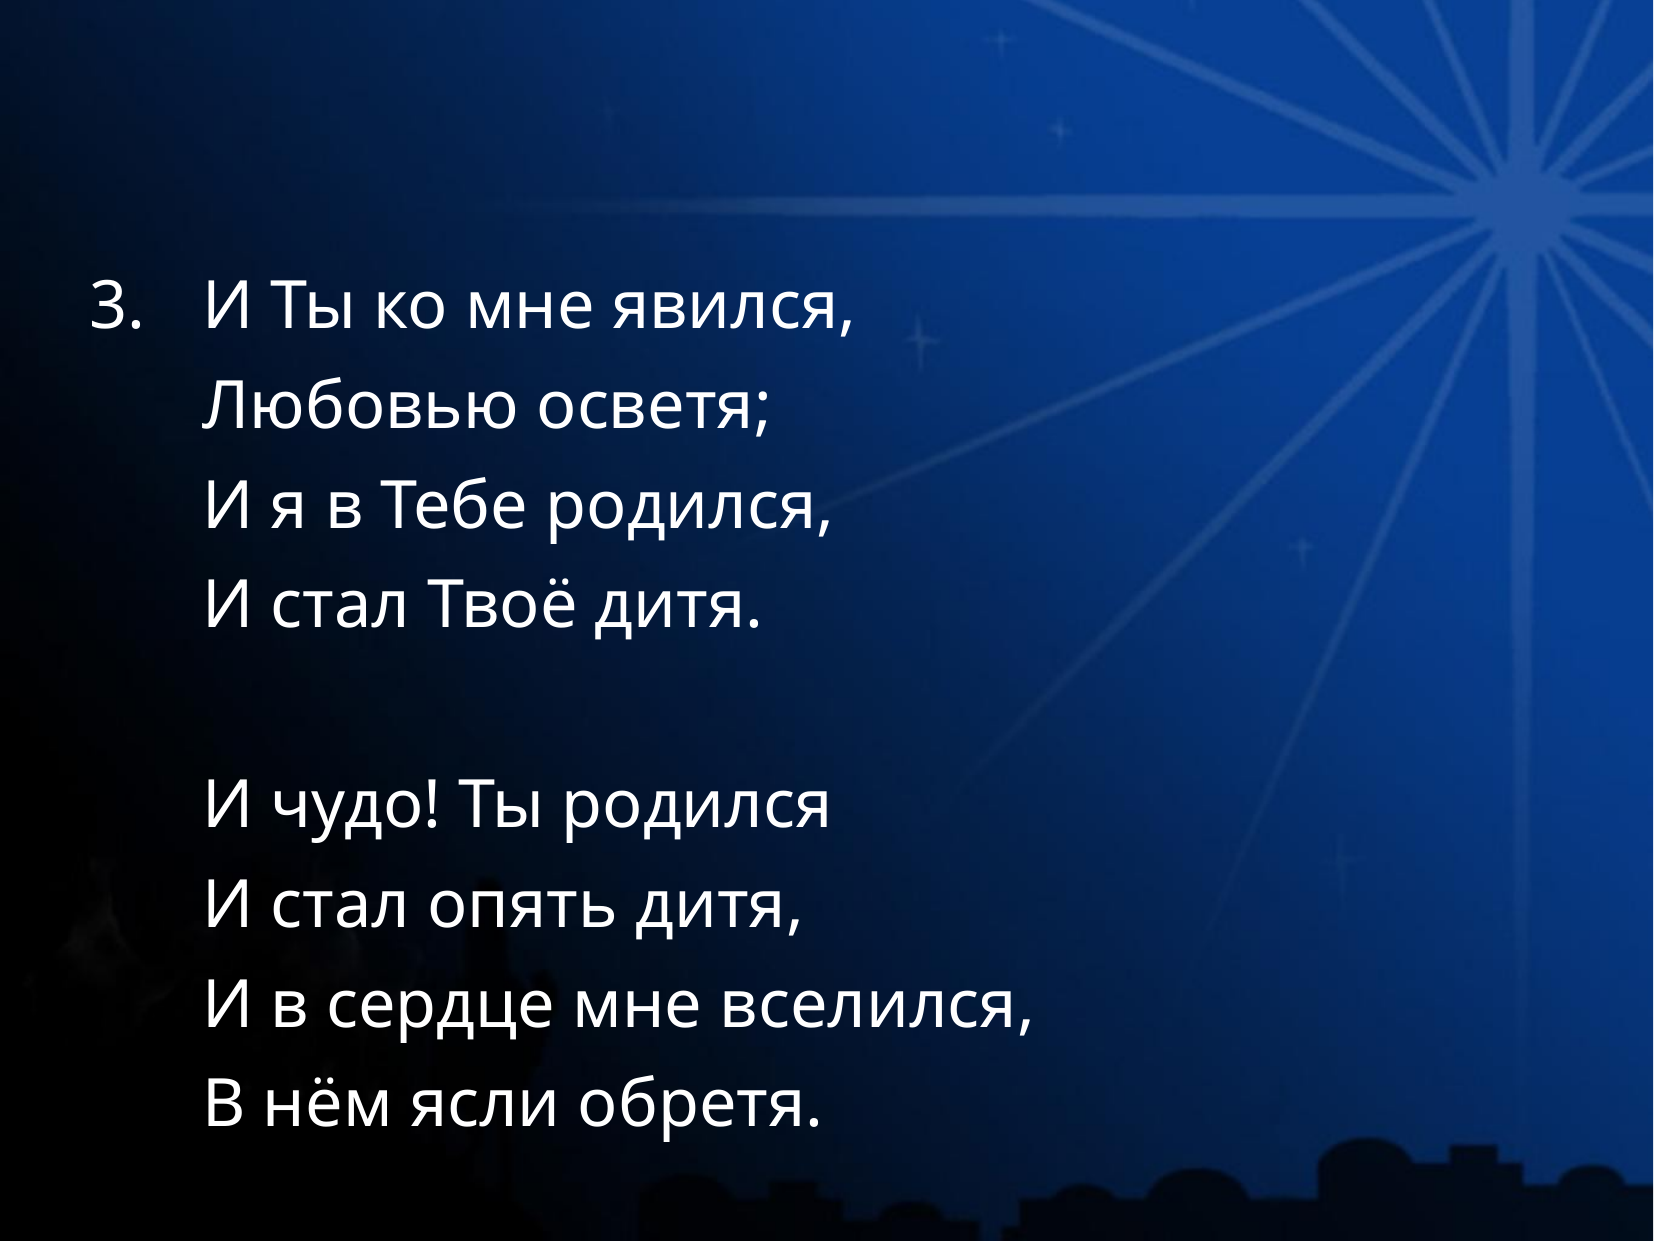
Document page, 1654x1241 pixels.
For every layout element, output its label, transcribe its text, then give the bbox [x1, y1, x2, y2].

picture [0, 0, 1654, 1241]
text_box 3. И Ты ко мне явился, Любовью осветя; И я в Тебе родился, И стал Твоё дитя. И чудо! Ты родился И стал опять дитя, И в сердце мне вселился, В нём ясли обретя. [75, 150, 1576, 1163]
